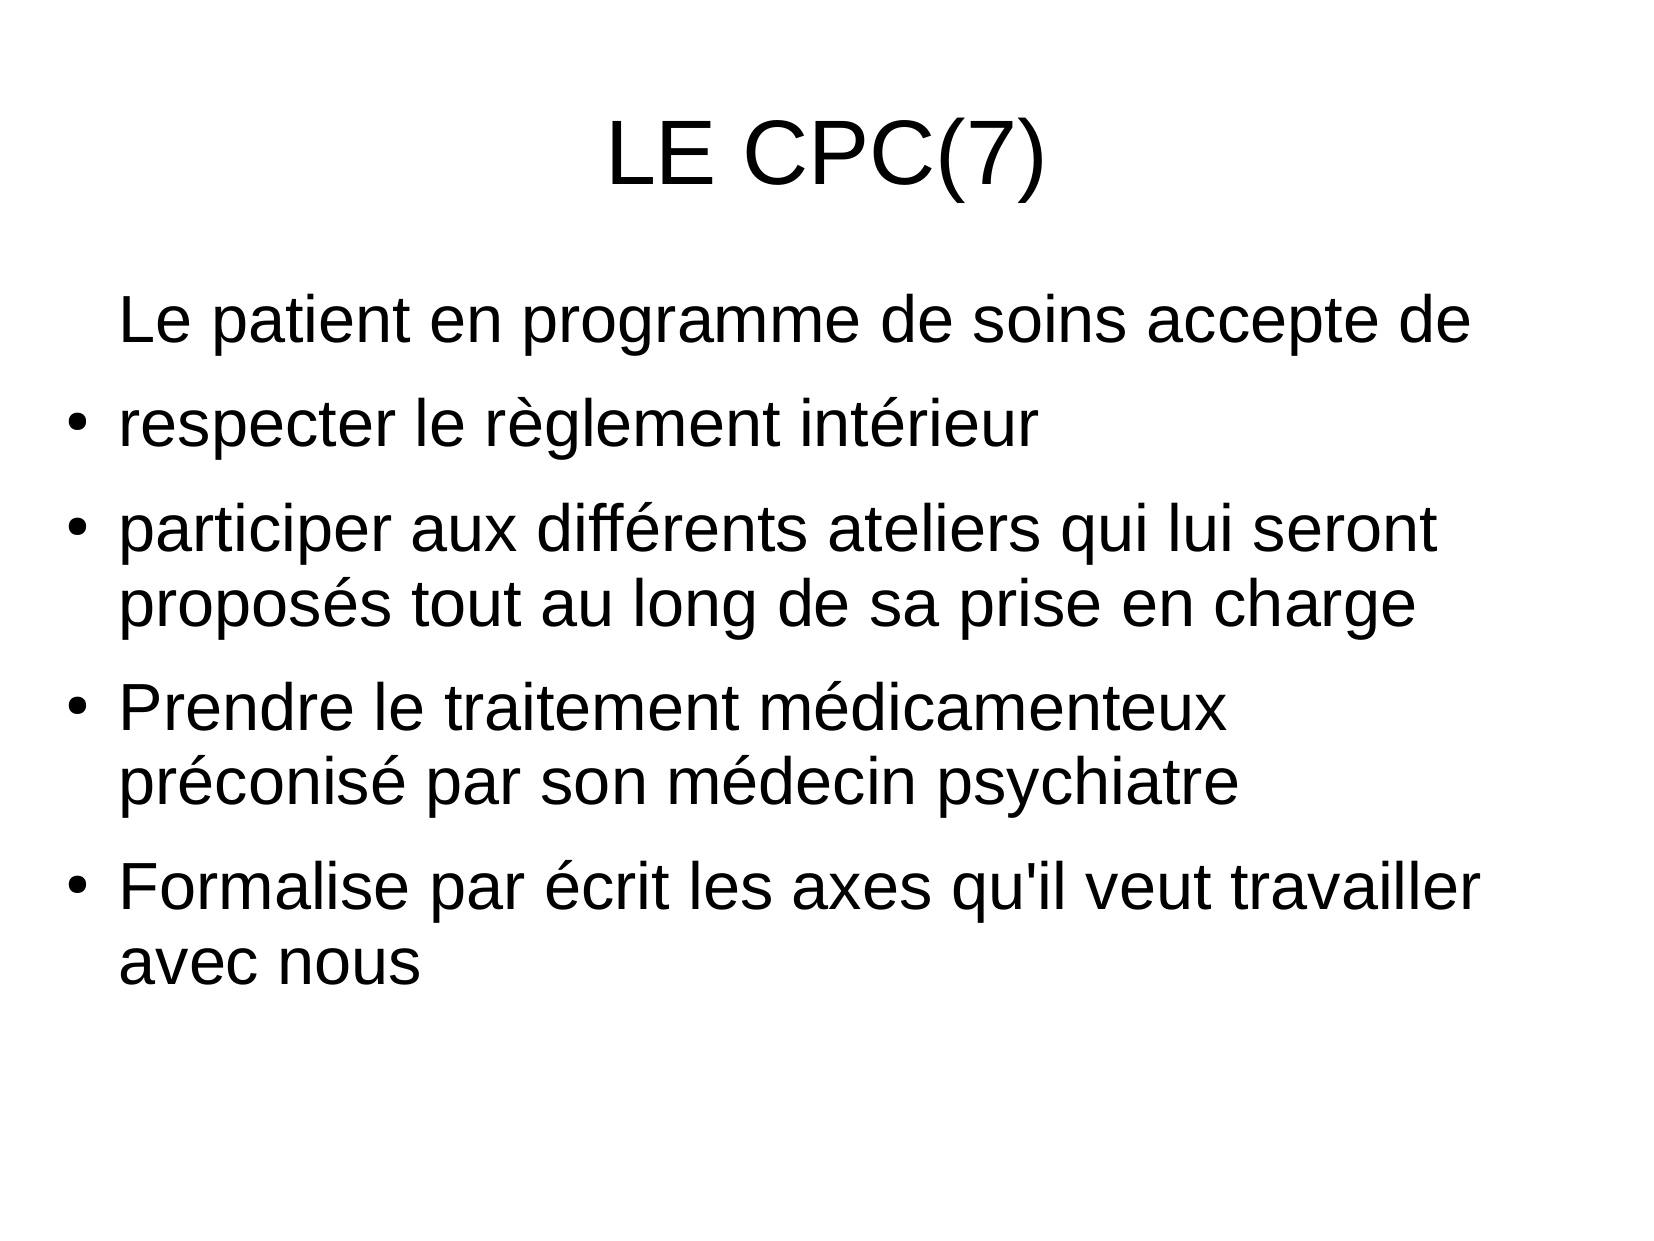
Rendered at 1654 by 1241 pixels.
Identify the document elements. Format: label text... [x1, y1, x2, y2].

list Le patient en programme de soins accepte de respecter le règlement intérieur participer aux différents ateliers qui lui seront proposés tout au long de sa prise en charge Prendre le traitement médicamenteux préconisé par son médecin psychiatre Formalise par écrit les axes qu'il veut travailler avec nous [47, 282, 1536, 1101]
title LE CPC(7) [82, 49, 1571, 257]
